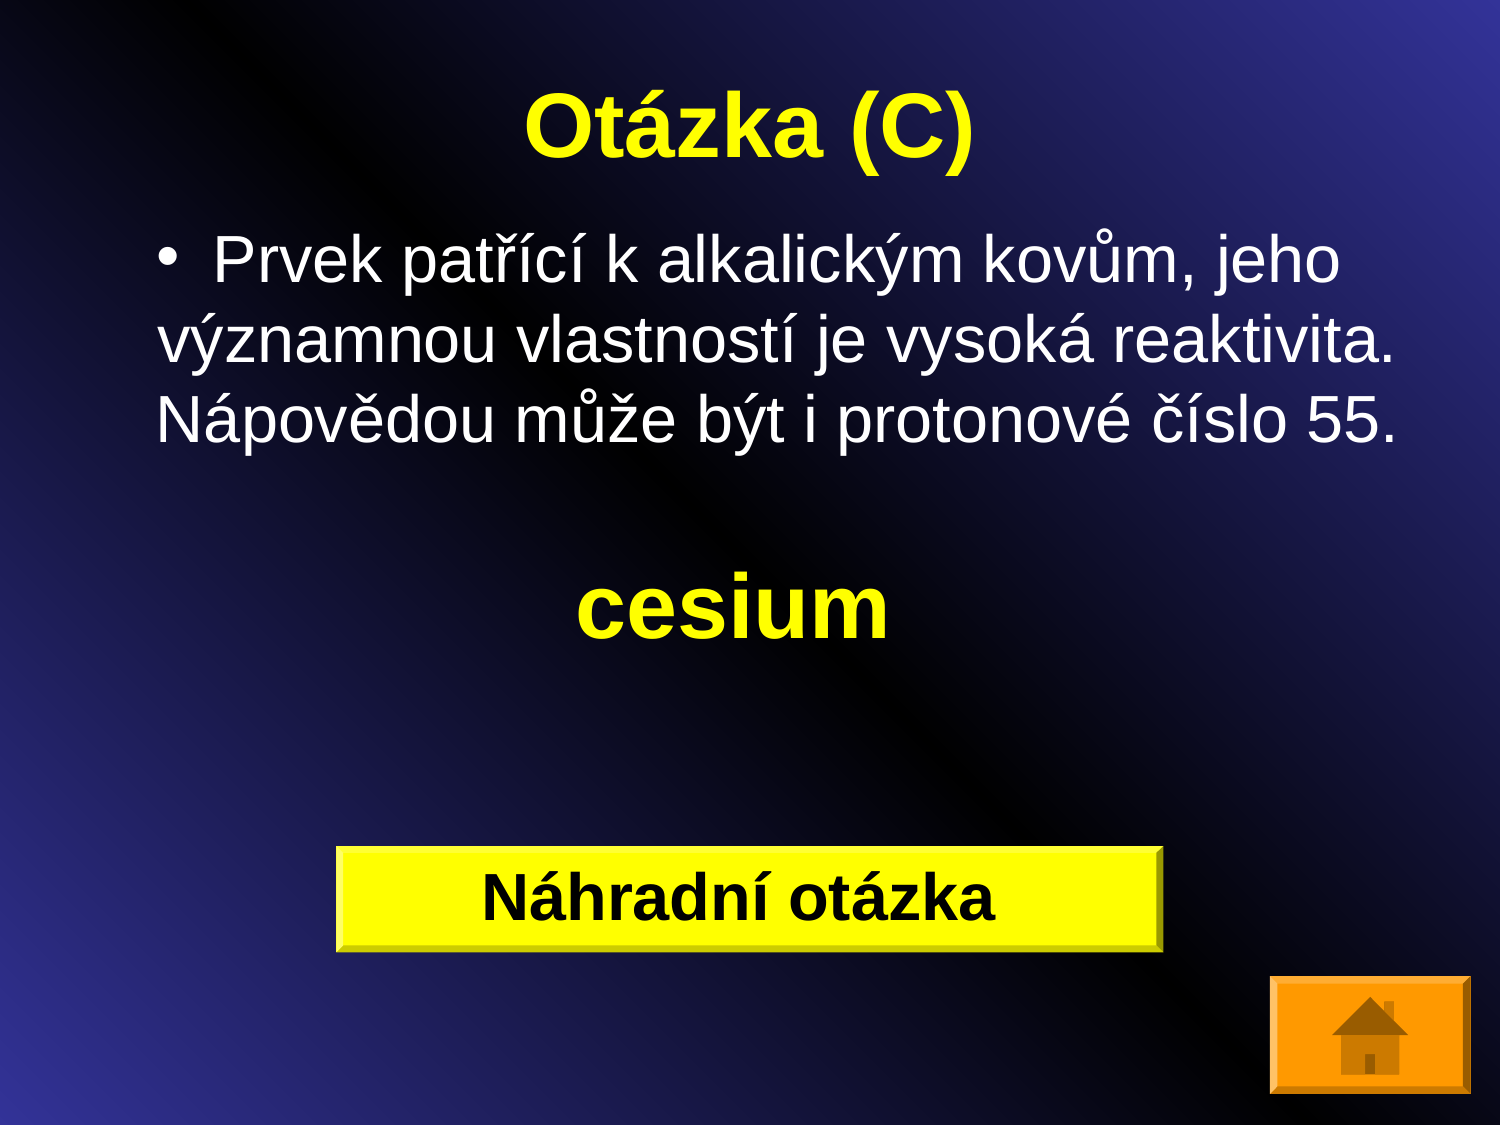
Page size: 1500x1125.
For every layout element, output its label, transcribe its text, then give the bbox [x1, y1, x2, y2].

text_box [337, 846, 1164, 953]
list Prvek patřící k alkalickým kovům, jeho významnou vlastností je vysoká reaktivita. Nápovědou může být i protonové číslo 55. [29, 208, 1471, 516]
text_box cesium [560, 538, 963, 665]
text_box [1271, 976, 1471, 1094]
title Otázka (C) [75, 45, 1426, 197]
text_box Náhradní otázka [466, 846, 1022, 942]
